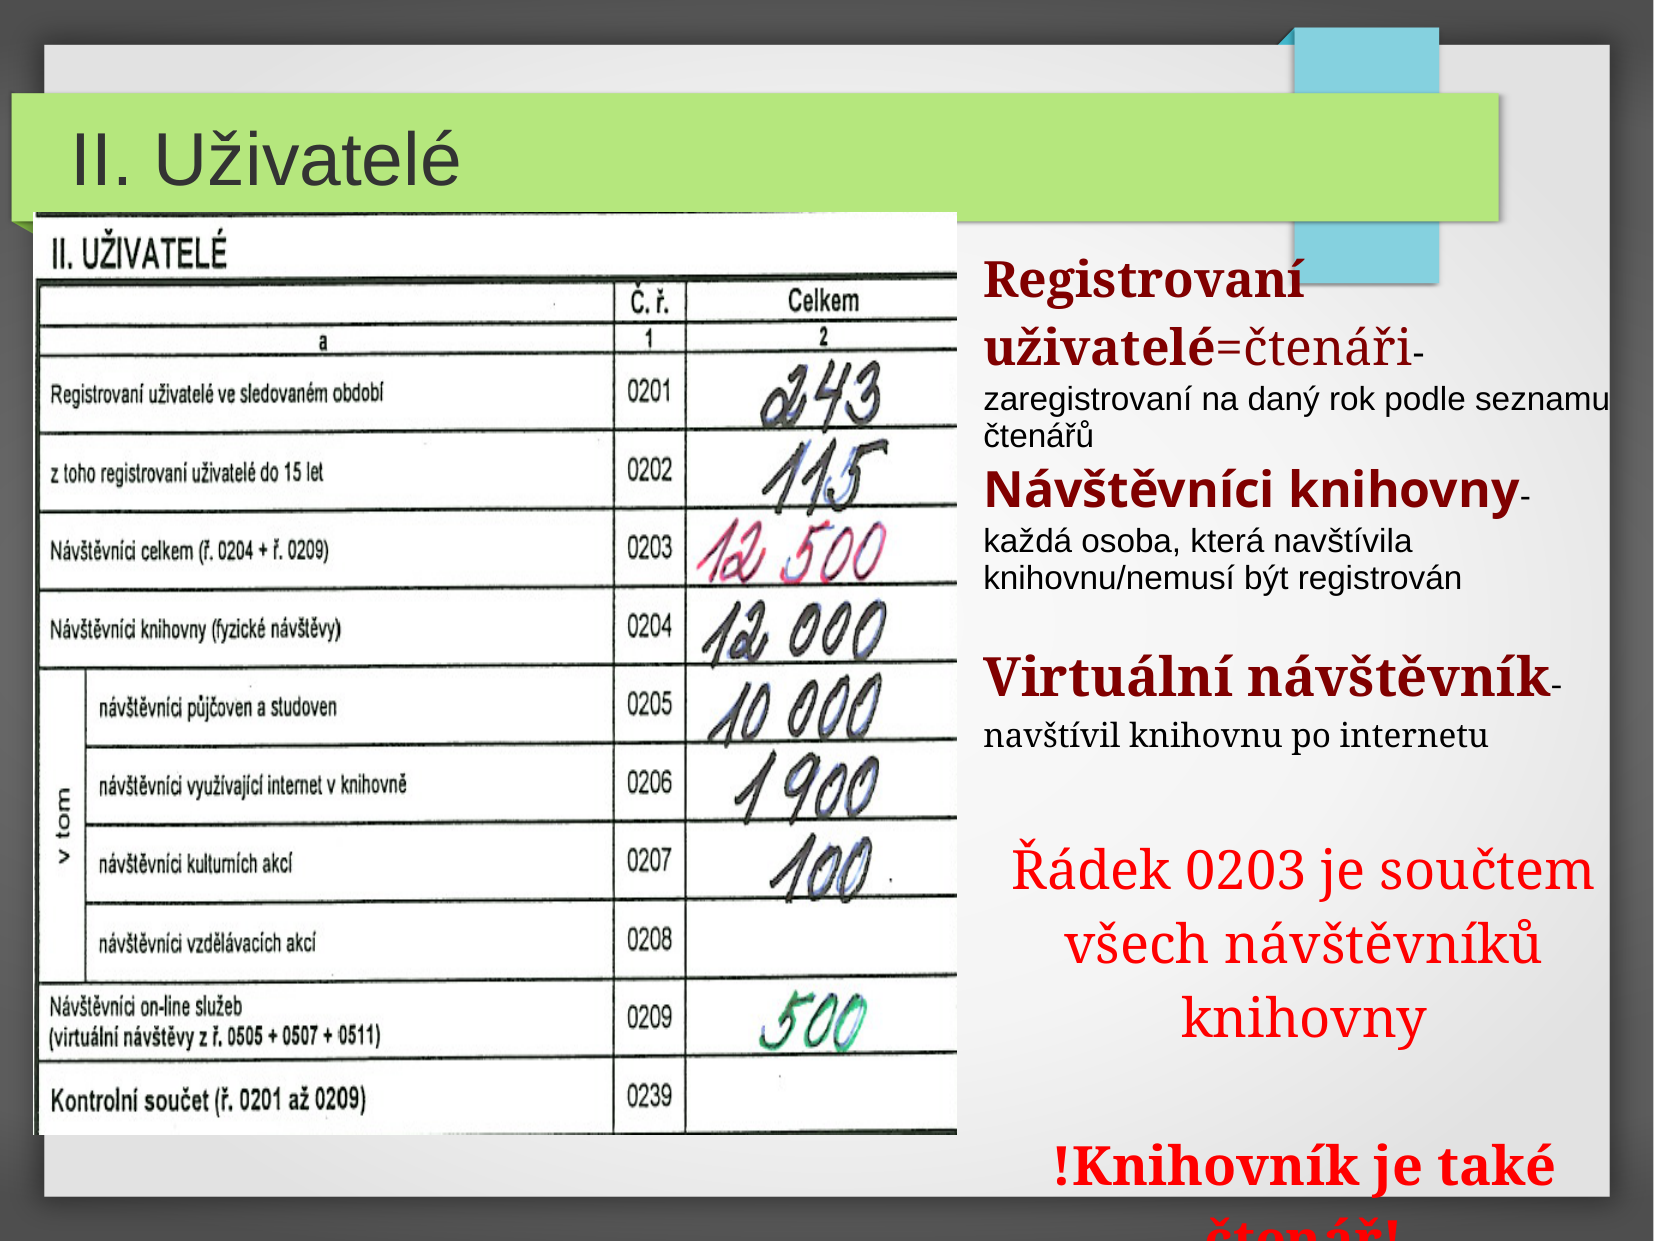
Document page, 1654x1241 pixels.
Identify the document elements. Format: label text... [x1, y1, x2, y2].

text_box Registrovaní uživatelé=čtenáři-zaregistrovaní na daný rok podle seznamu čtenářů Návštěvníci knihovny- každá osoba, která navštívila knihovnu/nemusí být registrován Virtuální návštěvník-navštívil knihovnu po internetu Řádek 0203 je součtem všech návštěvníků knihovny !Knihovník je také čtenář! [968, 236, 1640, 1134]
picture [1299, 1234, 1308, 1241]
picture [1266, 1233, 1275, 1241]
picture [0, 0, 1654, 1241]
title II. Uživatelé [70, 106, 1229, 213]
